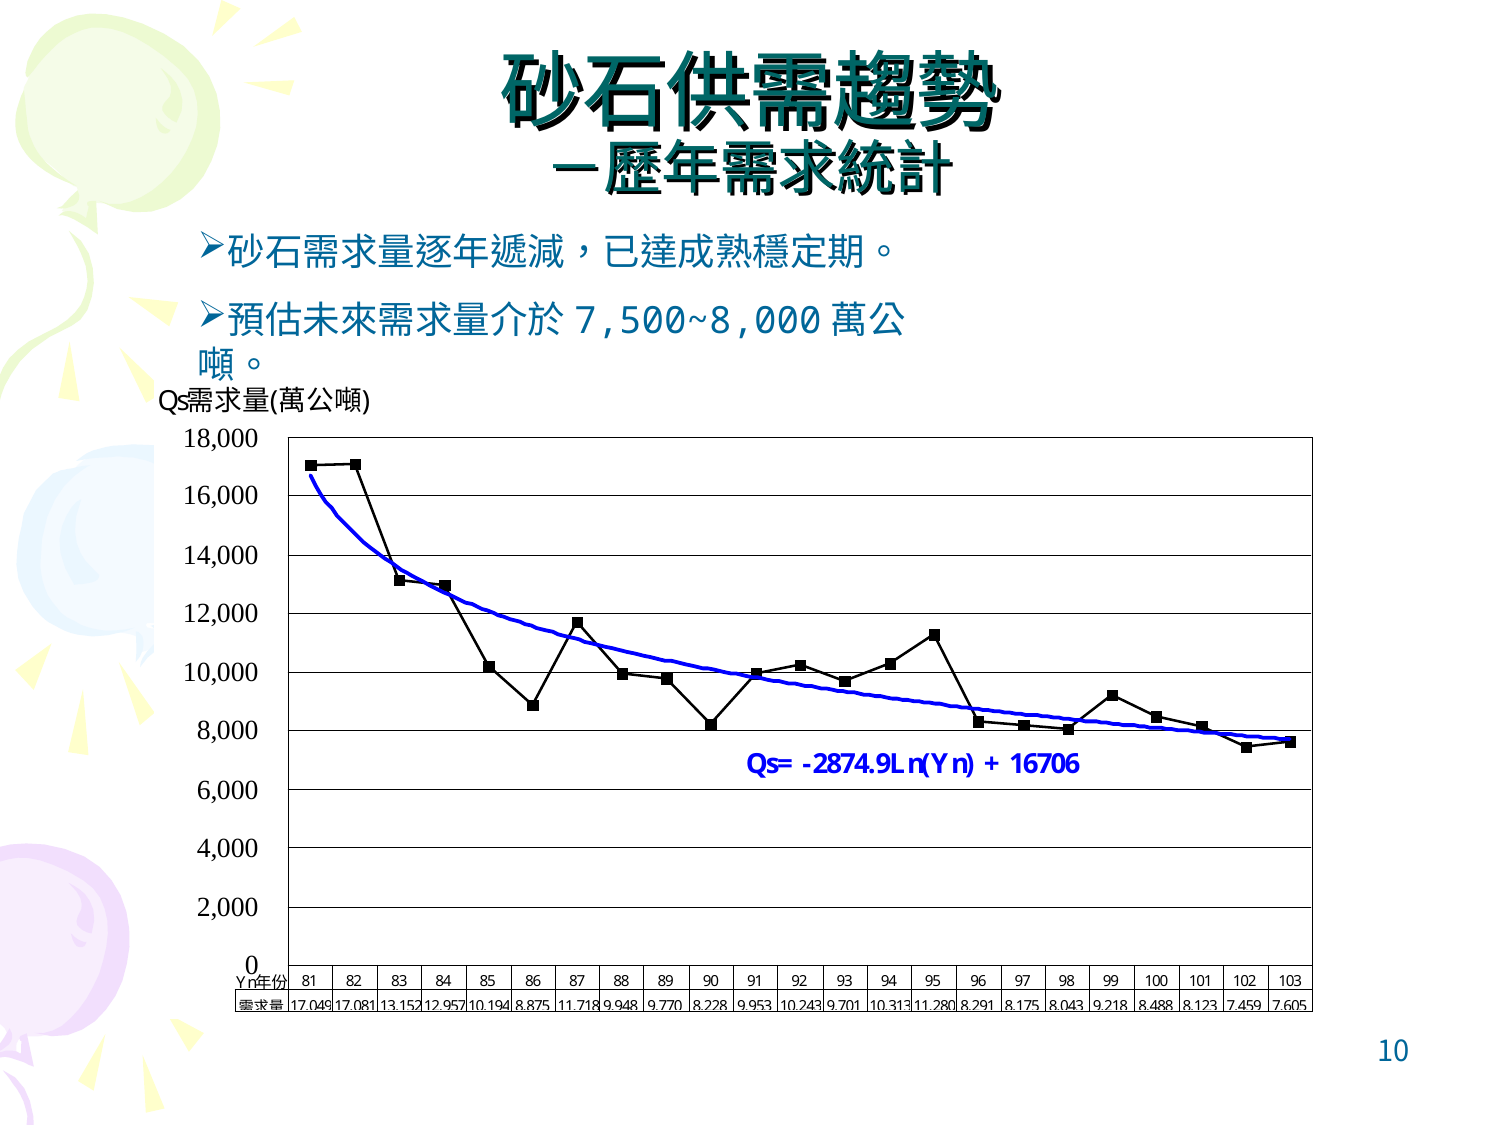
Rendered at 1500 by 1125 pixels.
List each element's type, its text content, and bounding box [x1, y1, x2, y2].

picture [204, 302, 221, 313]
picture [147, 361, 1319, 1025]
text_box <編號> [1074, 1024, 1426, 1100]
picture [204, 233, 221, 244]
title 砂石供需趨勢 －歷年需求統計 [72, 16, 1426, 233]
picture [202, 234, 208, 244]
text_box 砂石需求量逐年遞減，已達成熟穩定期。 預估未來需求量介於7,500~8,000萬公噸。 [183, 219, 940, 394]
picture [202, 303, 208, 313]
